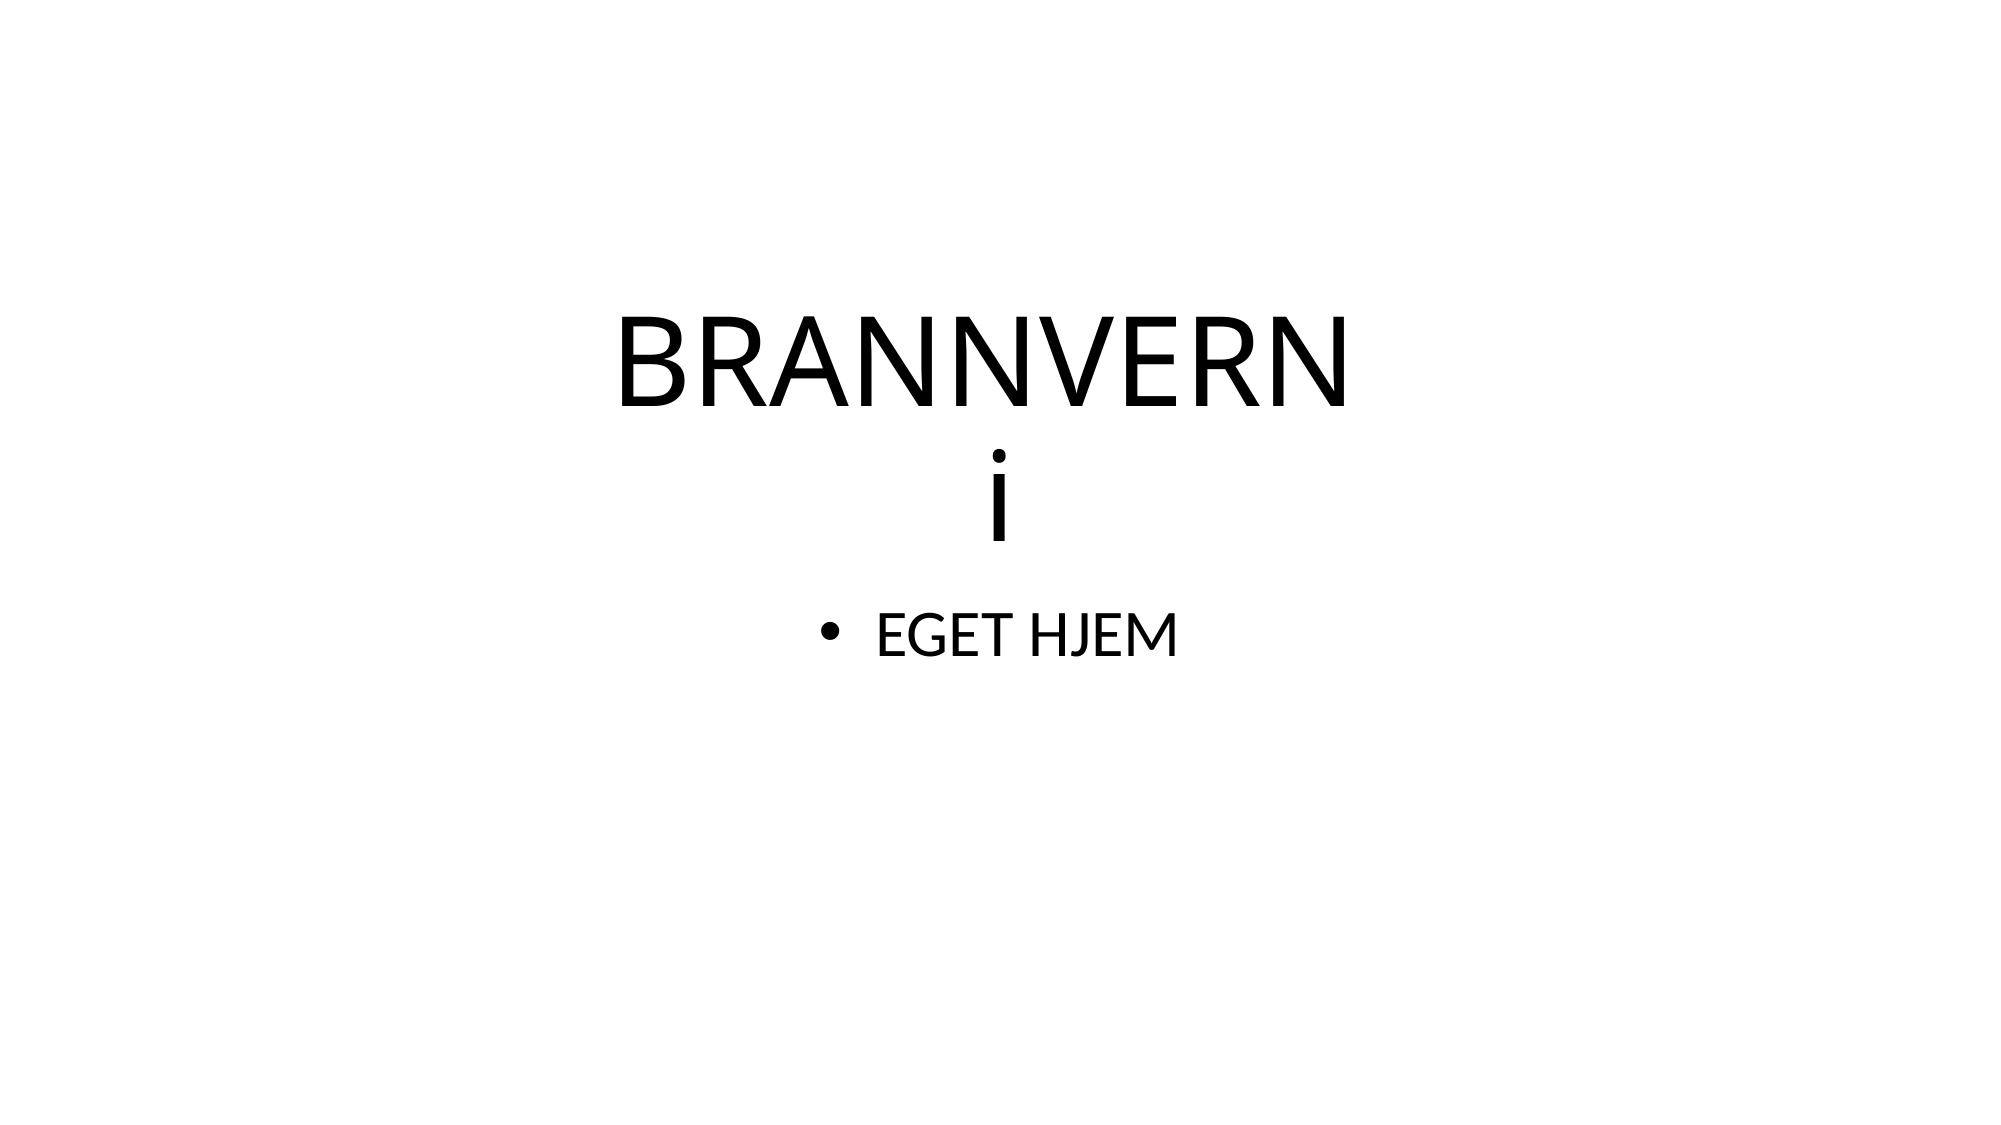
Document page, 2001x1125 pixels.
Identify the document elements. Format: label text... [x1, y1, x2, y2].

title BRANNVERN i [249, 184, 1750, 576]
subtitle EGET HJEM [249, 590, 1750, 863]
